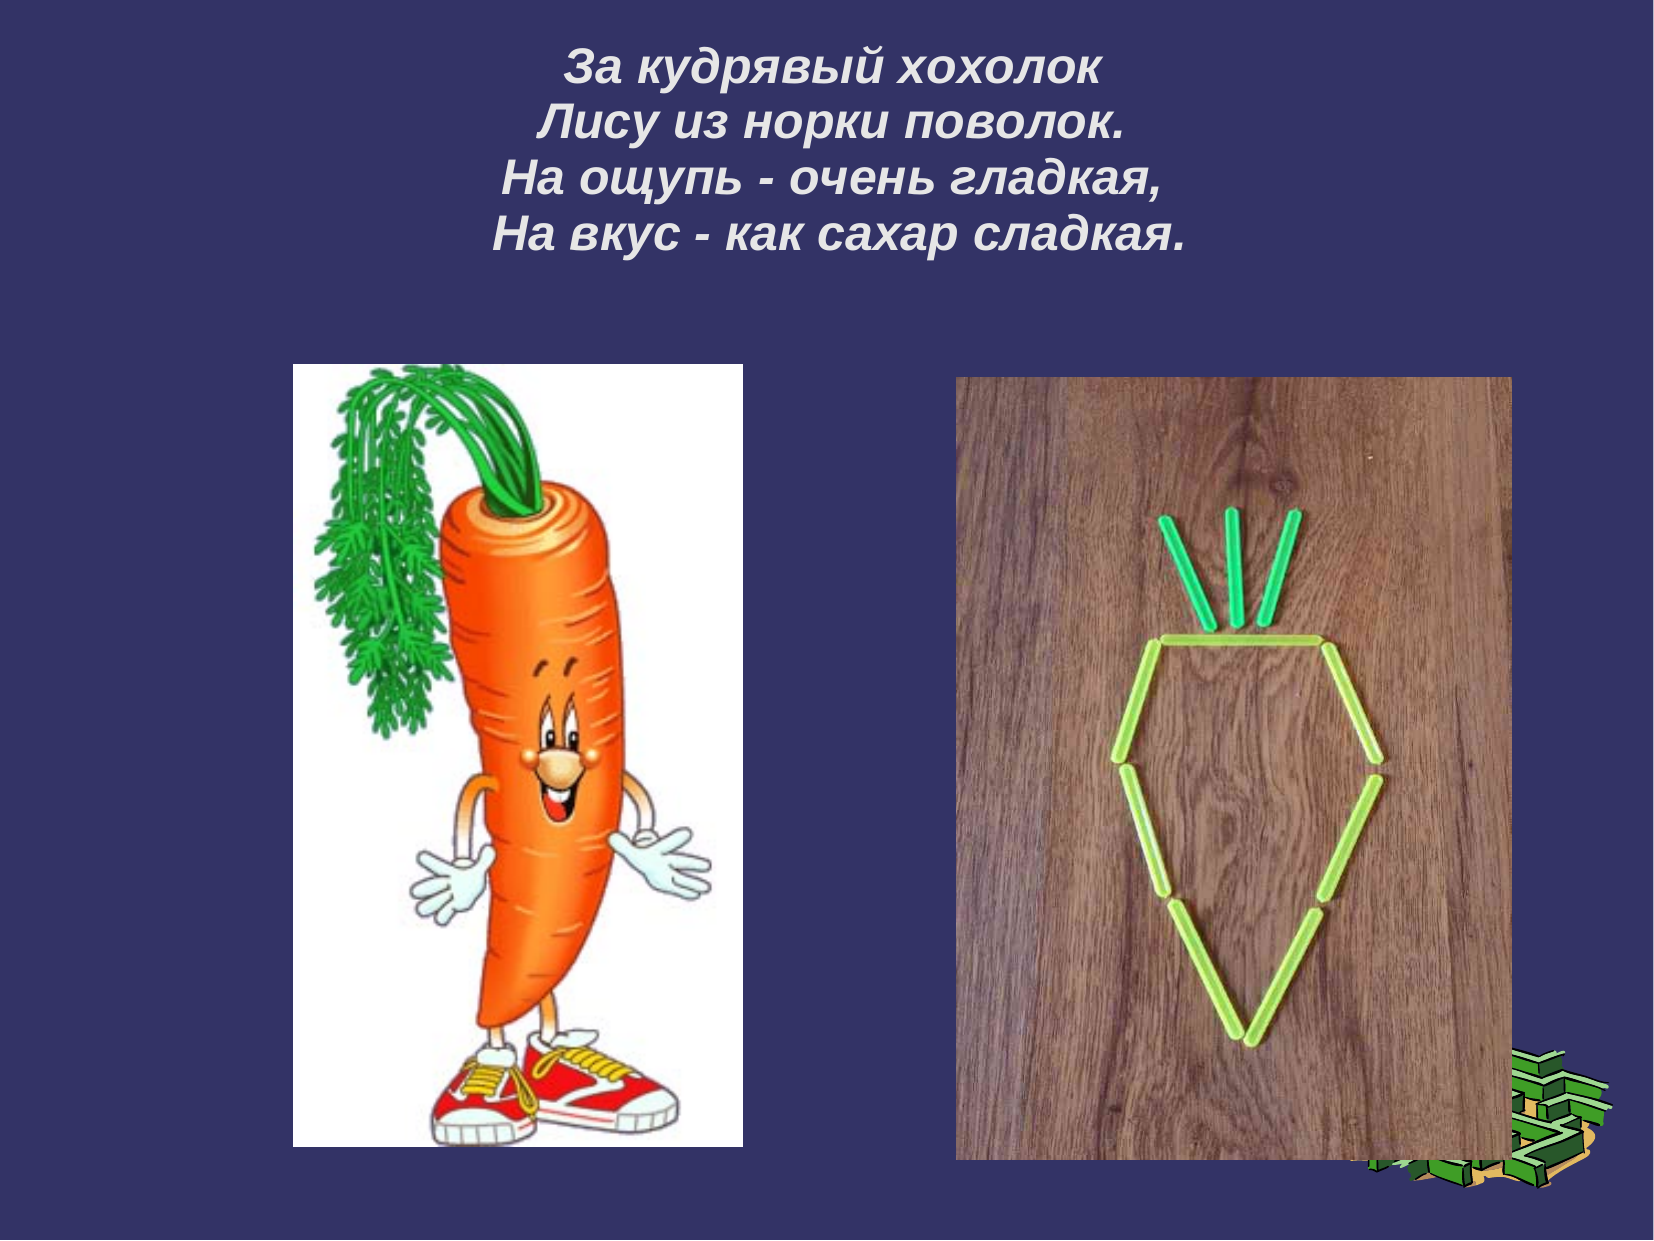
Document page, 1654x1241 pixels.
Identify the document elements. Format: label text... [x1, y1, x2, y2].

picture [293, 364, 743, 1147]
title За кудрявый хохолок Лису из норки поволок. На ощупь - очень гладкая, На вкус - как сахар сладкая. [133, 35, 1547, 264]
picture [956, 377, 1512, 1160]
